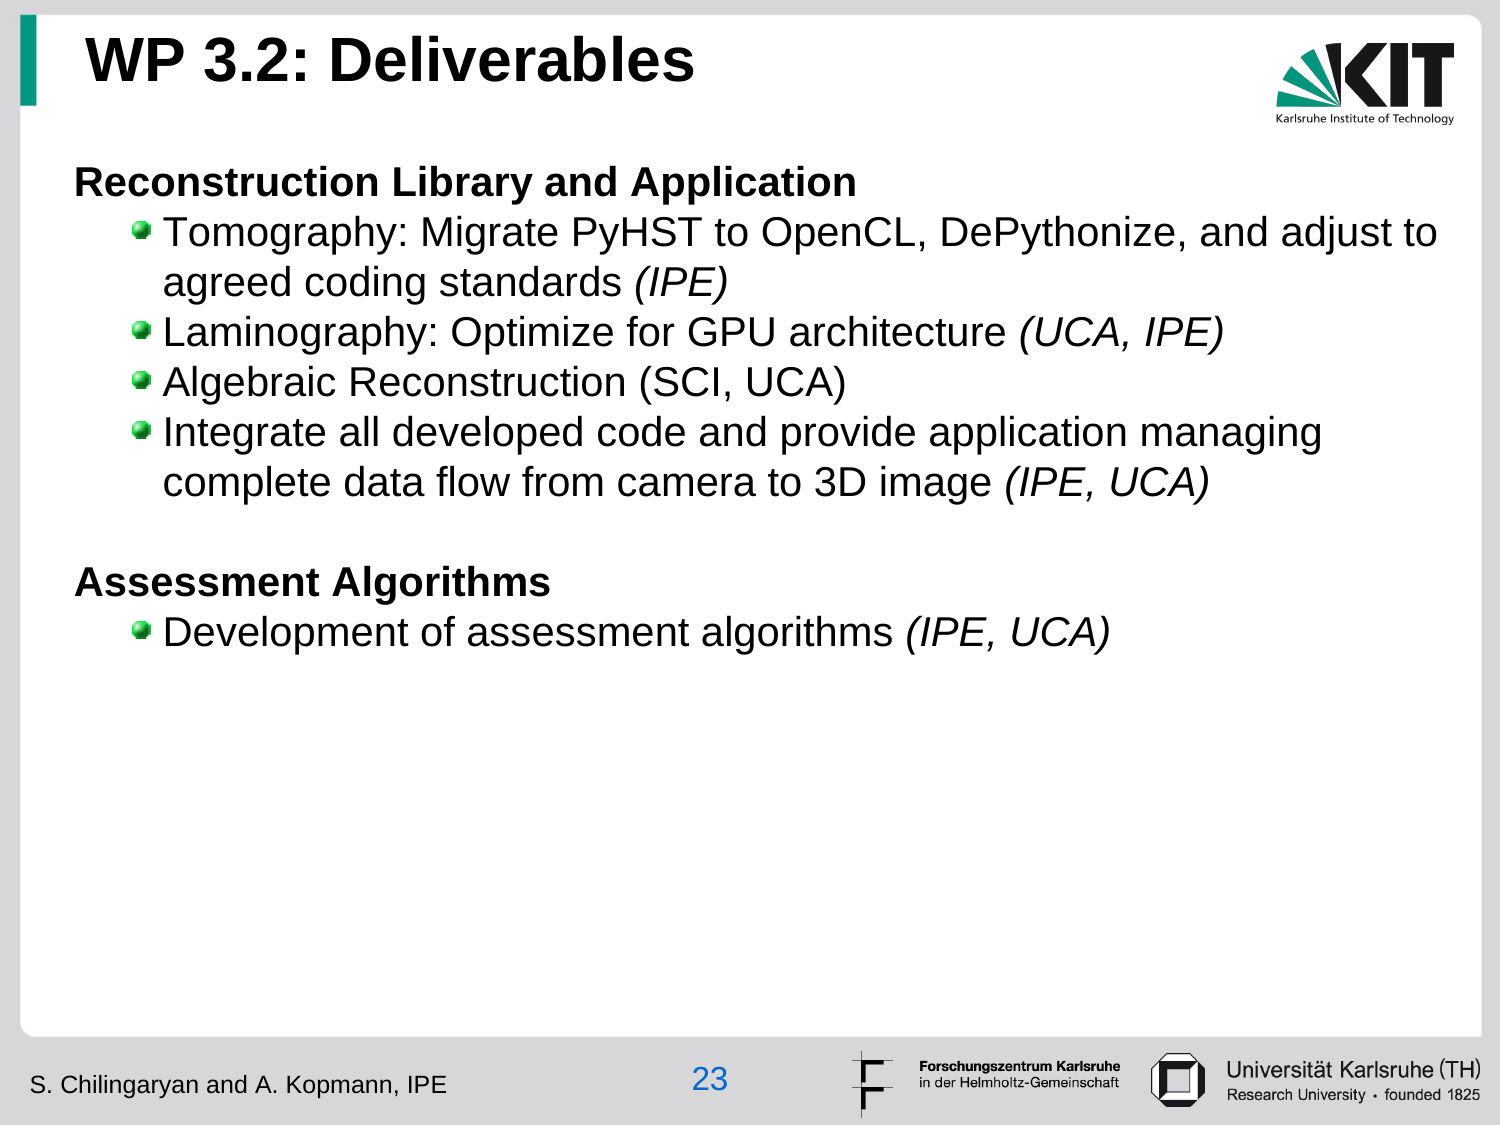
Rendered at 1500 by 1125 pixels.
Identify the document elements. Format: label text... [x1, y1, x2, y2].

text_box Reconstruction Library and Application Tomography: Migrate PyHST to OpenCL, DePythonize, and adjust to agreed coding standards (IPE) Laminography: Optimize for GPU architecture (UCA, IPE) Algebraic Reconstruction (SCI, UCA) Integrate all developed code and provide application managing complete data flow from camera to 3D image (IPE, UCA) Assessment Algorithms Development of assessment algorithms (IPE, UCA) [59, 147, 1477, 813]
title WP 3.2: Deliverables [85, 0, 1141, 125]
picture [0, 0, 1500, 1125]
